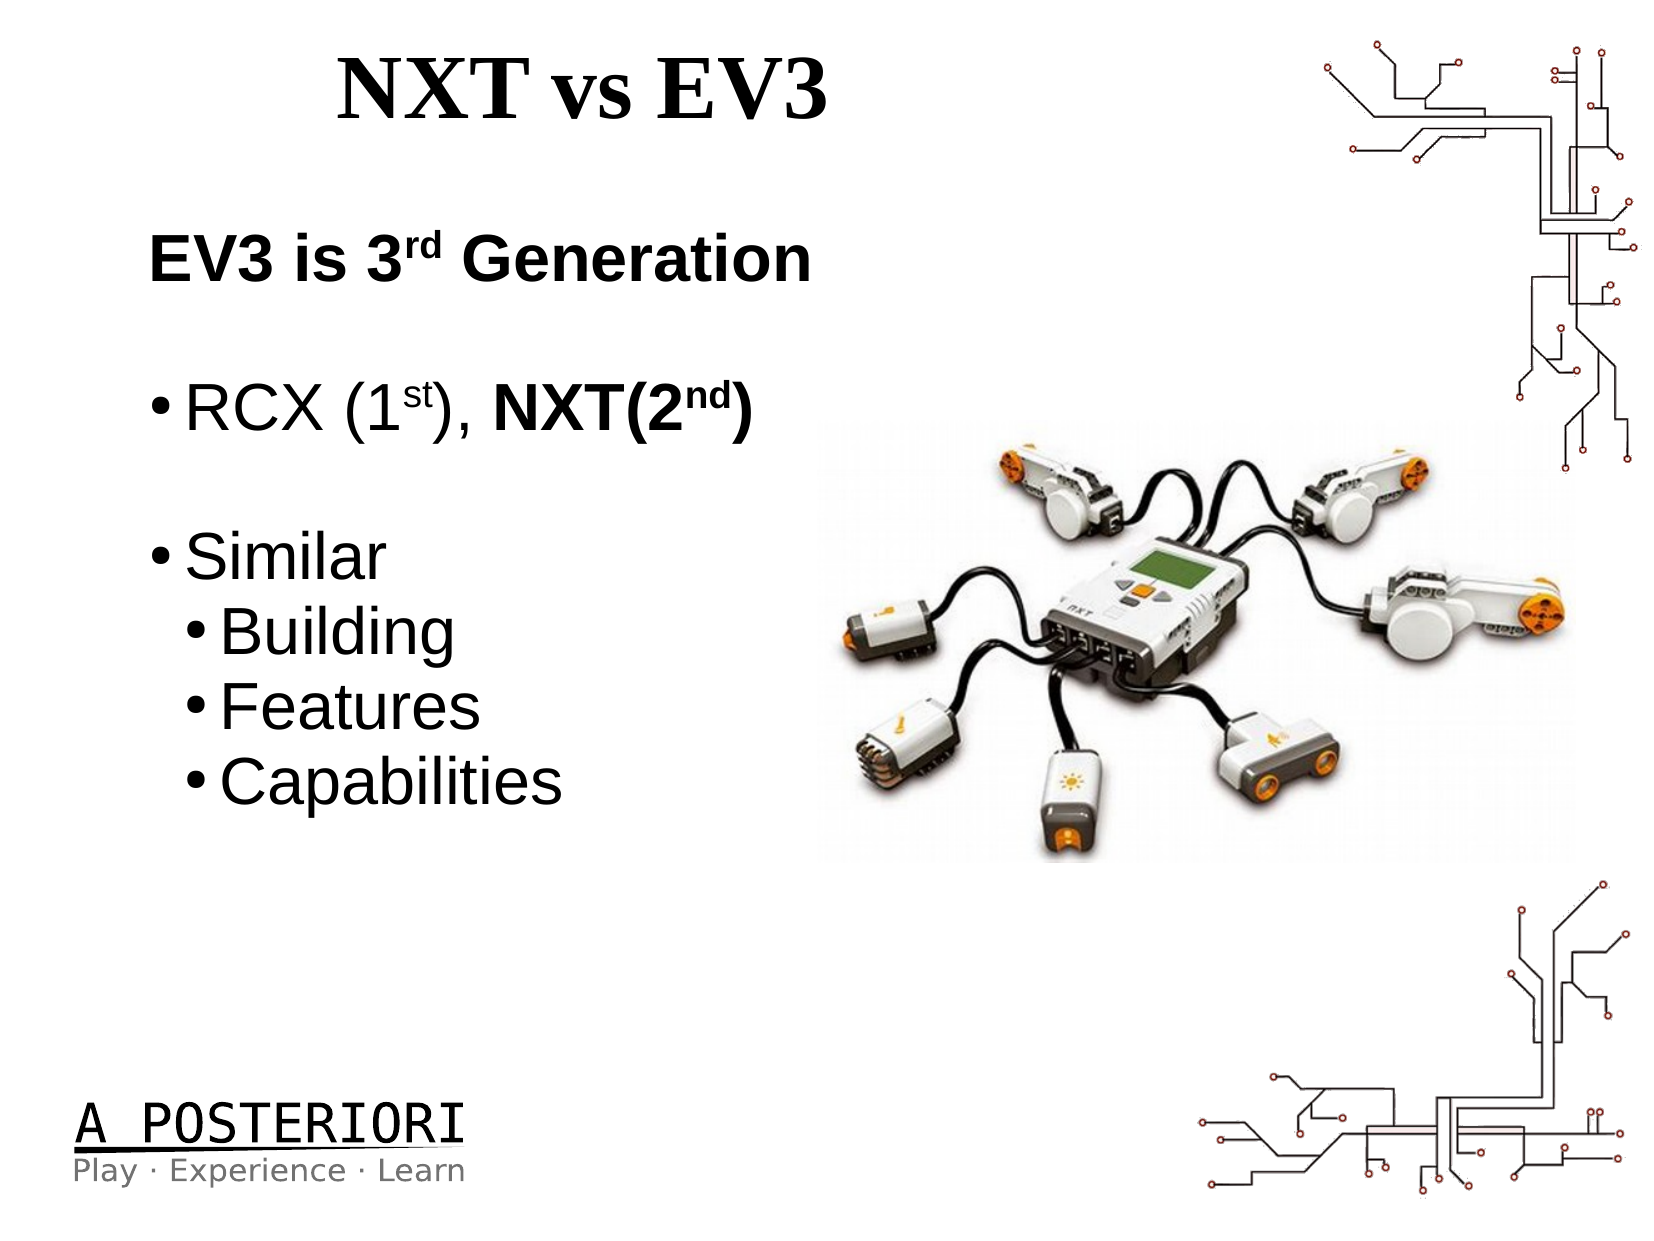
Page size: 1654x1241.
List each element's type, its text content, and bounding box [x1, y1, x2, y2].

picture [1156, 35, 1643, 1201]
text_box EV3 is 3rd Generation RCX (1st), NXT(2nd) Similar Building Features Capabilities [134, 213, 1156, 1051]
title NXT vs EV3 [11, 10, 1156, 166]
picture [73, 1101, 466, 1189]
